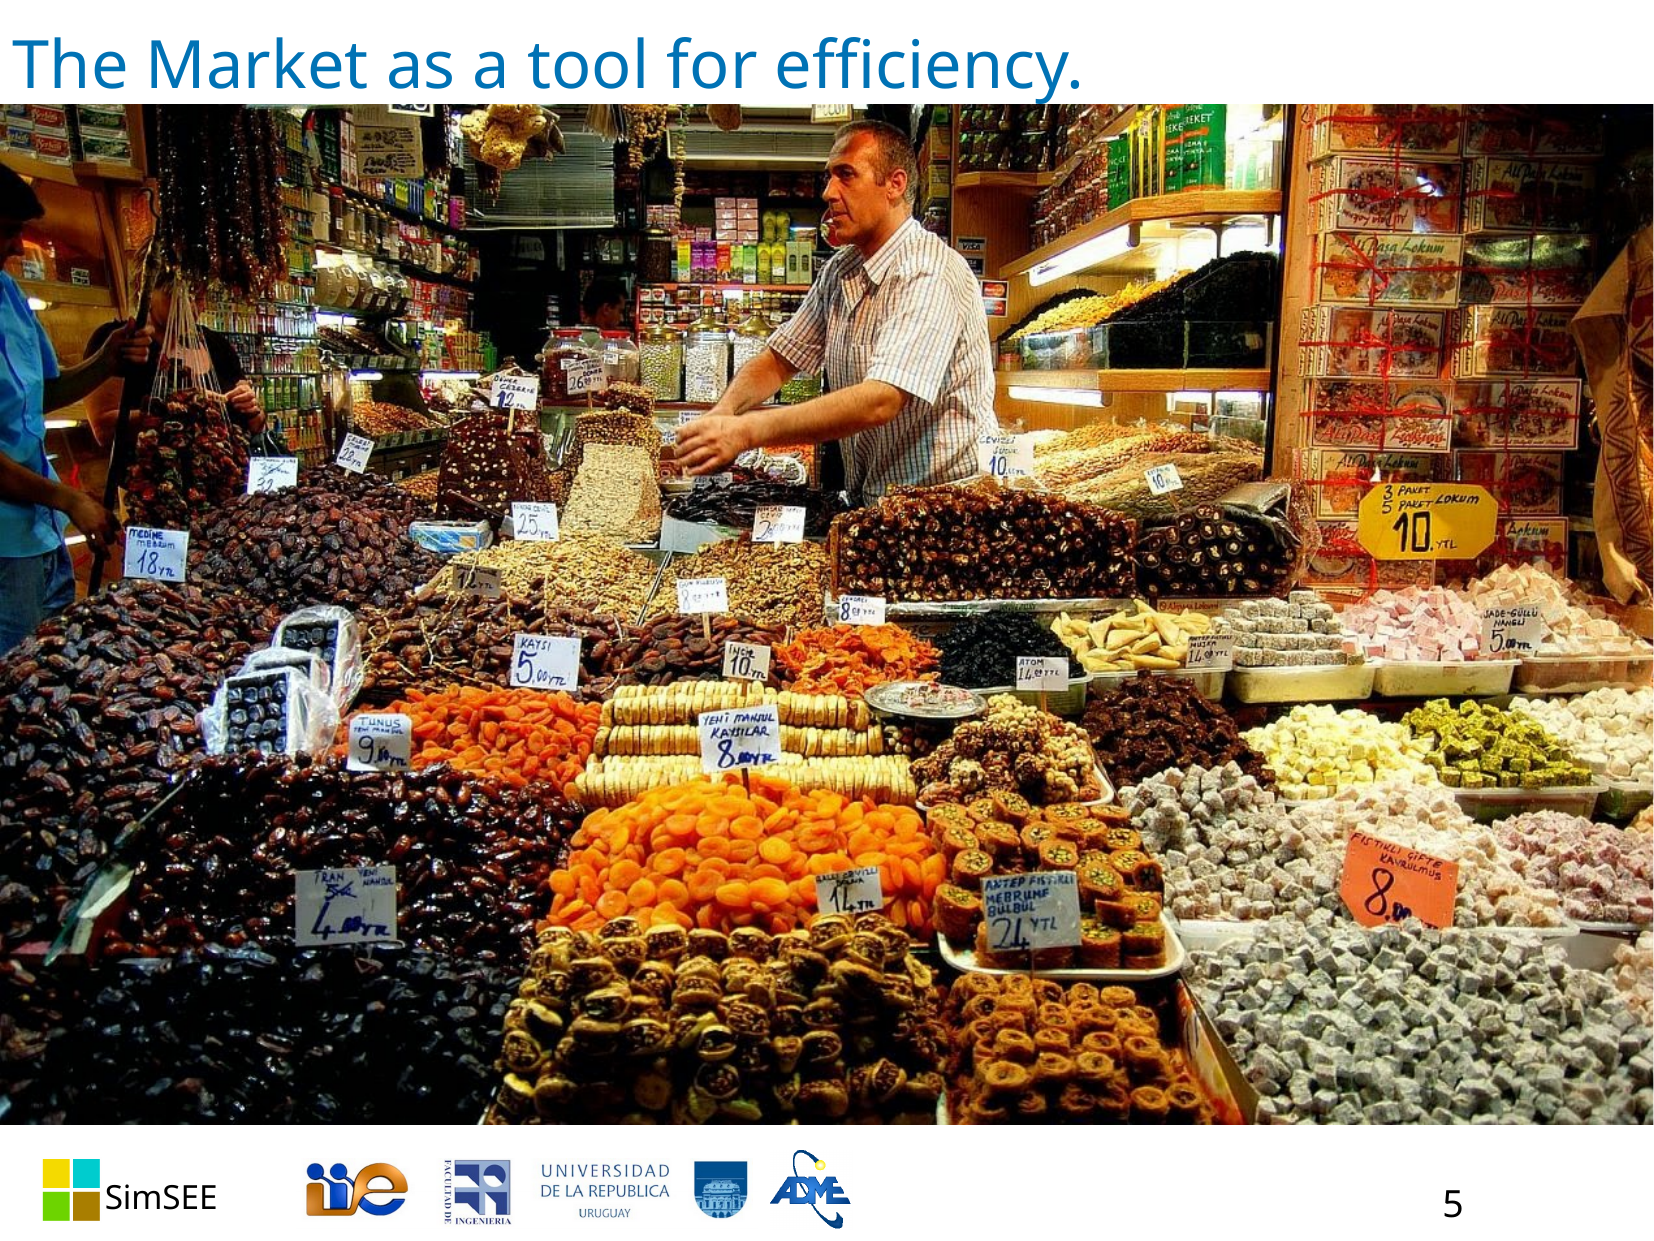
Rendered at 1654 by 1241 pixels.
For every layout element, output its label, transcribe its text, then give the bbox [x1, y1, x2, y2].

picture [0, 104, 1654, 1126]
picture [296, 1154, 753, 1229]
title The Market as a tool for efficiency. [6, 3, 1419, 104]
picture [770, 1150, 853, 1230]
picture [41, 1157, 102, 1223]
